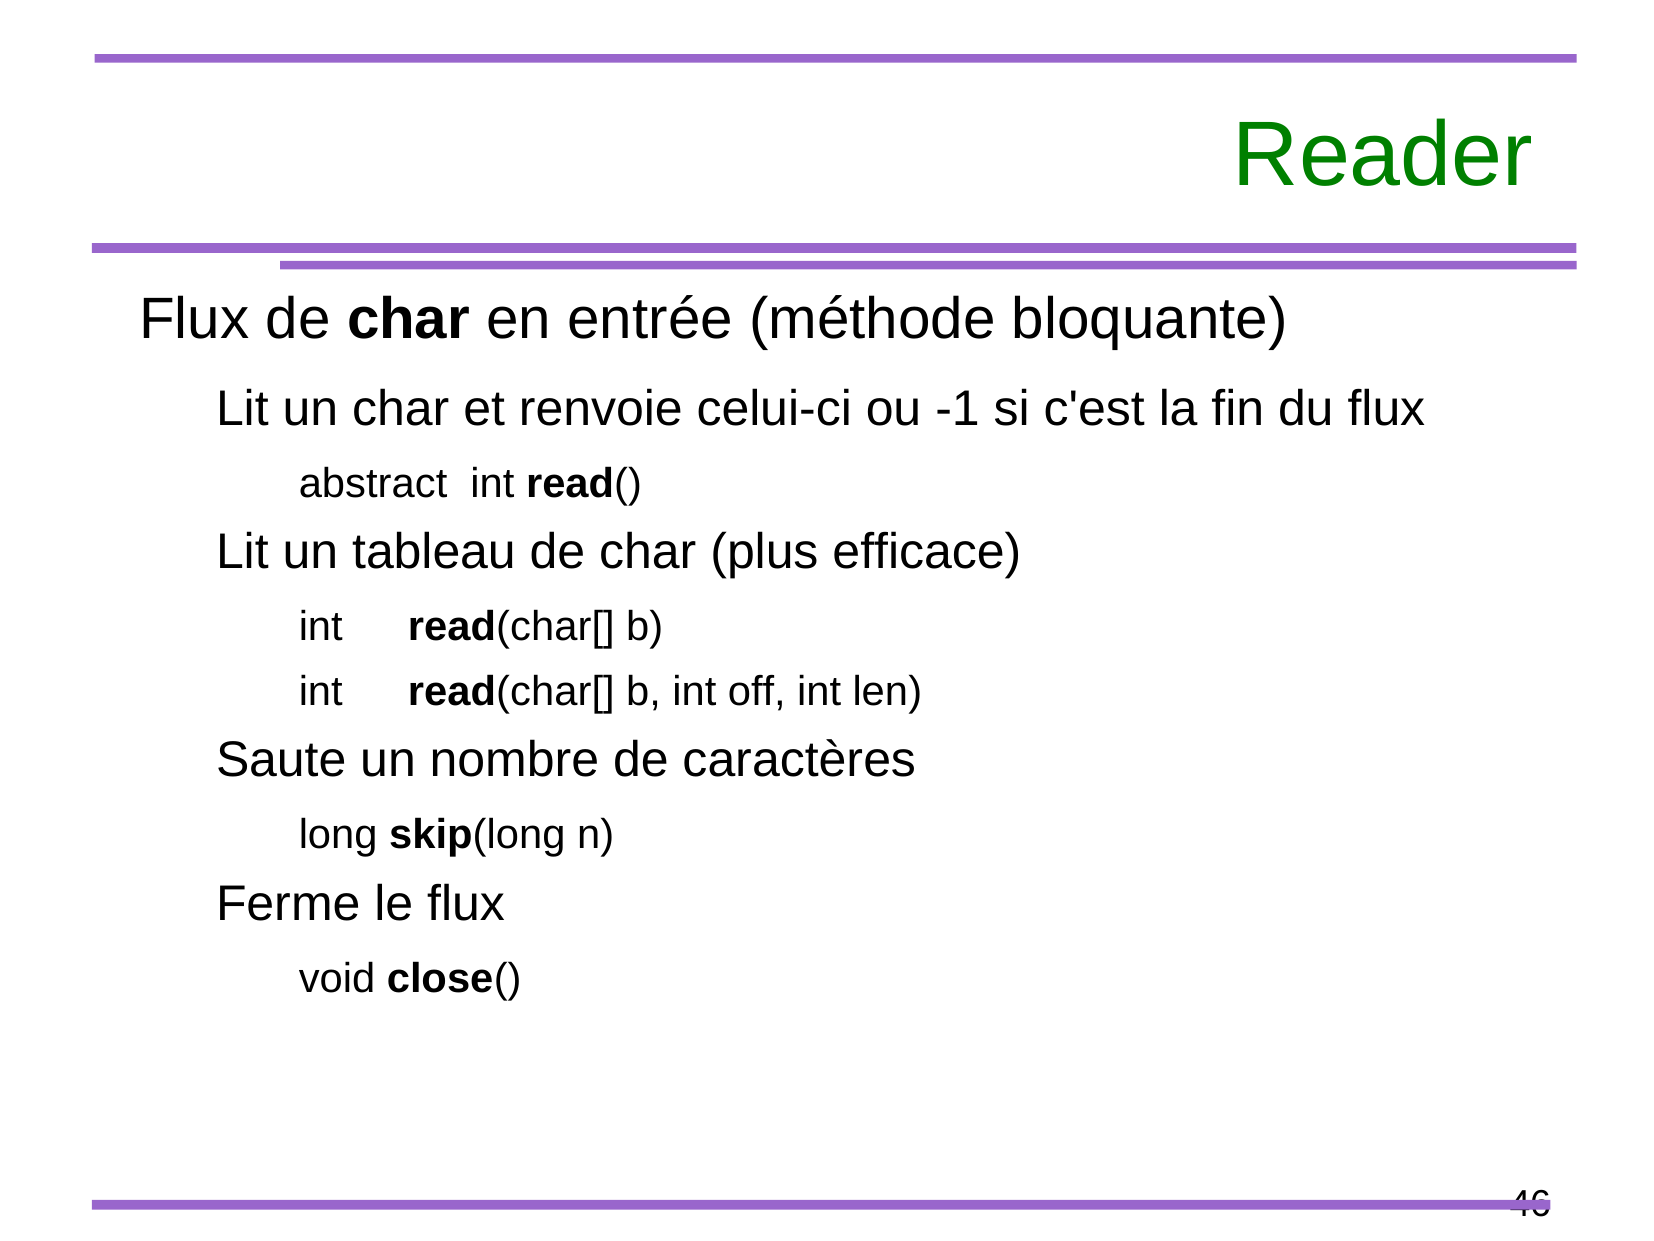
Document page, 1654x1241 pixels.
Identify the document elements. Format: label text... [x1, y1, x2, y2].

list Flux de char en entrée (méthode bloquante) Lit un char et renvoie celui-ci ou -1 si c'est la fin du flux abstract int read() Lit un tableau de char (plus efficace) int read(char[] b) int read(char[] b, int off, int len) Saute un nombre de caractères long skip(long n) Ferme le flux void close() [121, 285, 1534, 1182]
title Reader [121, 49, 1534, 257]
